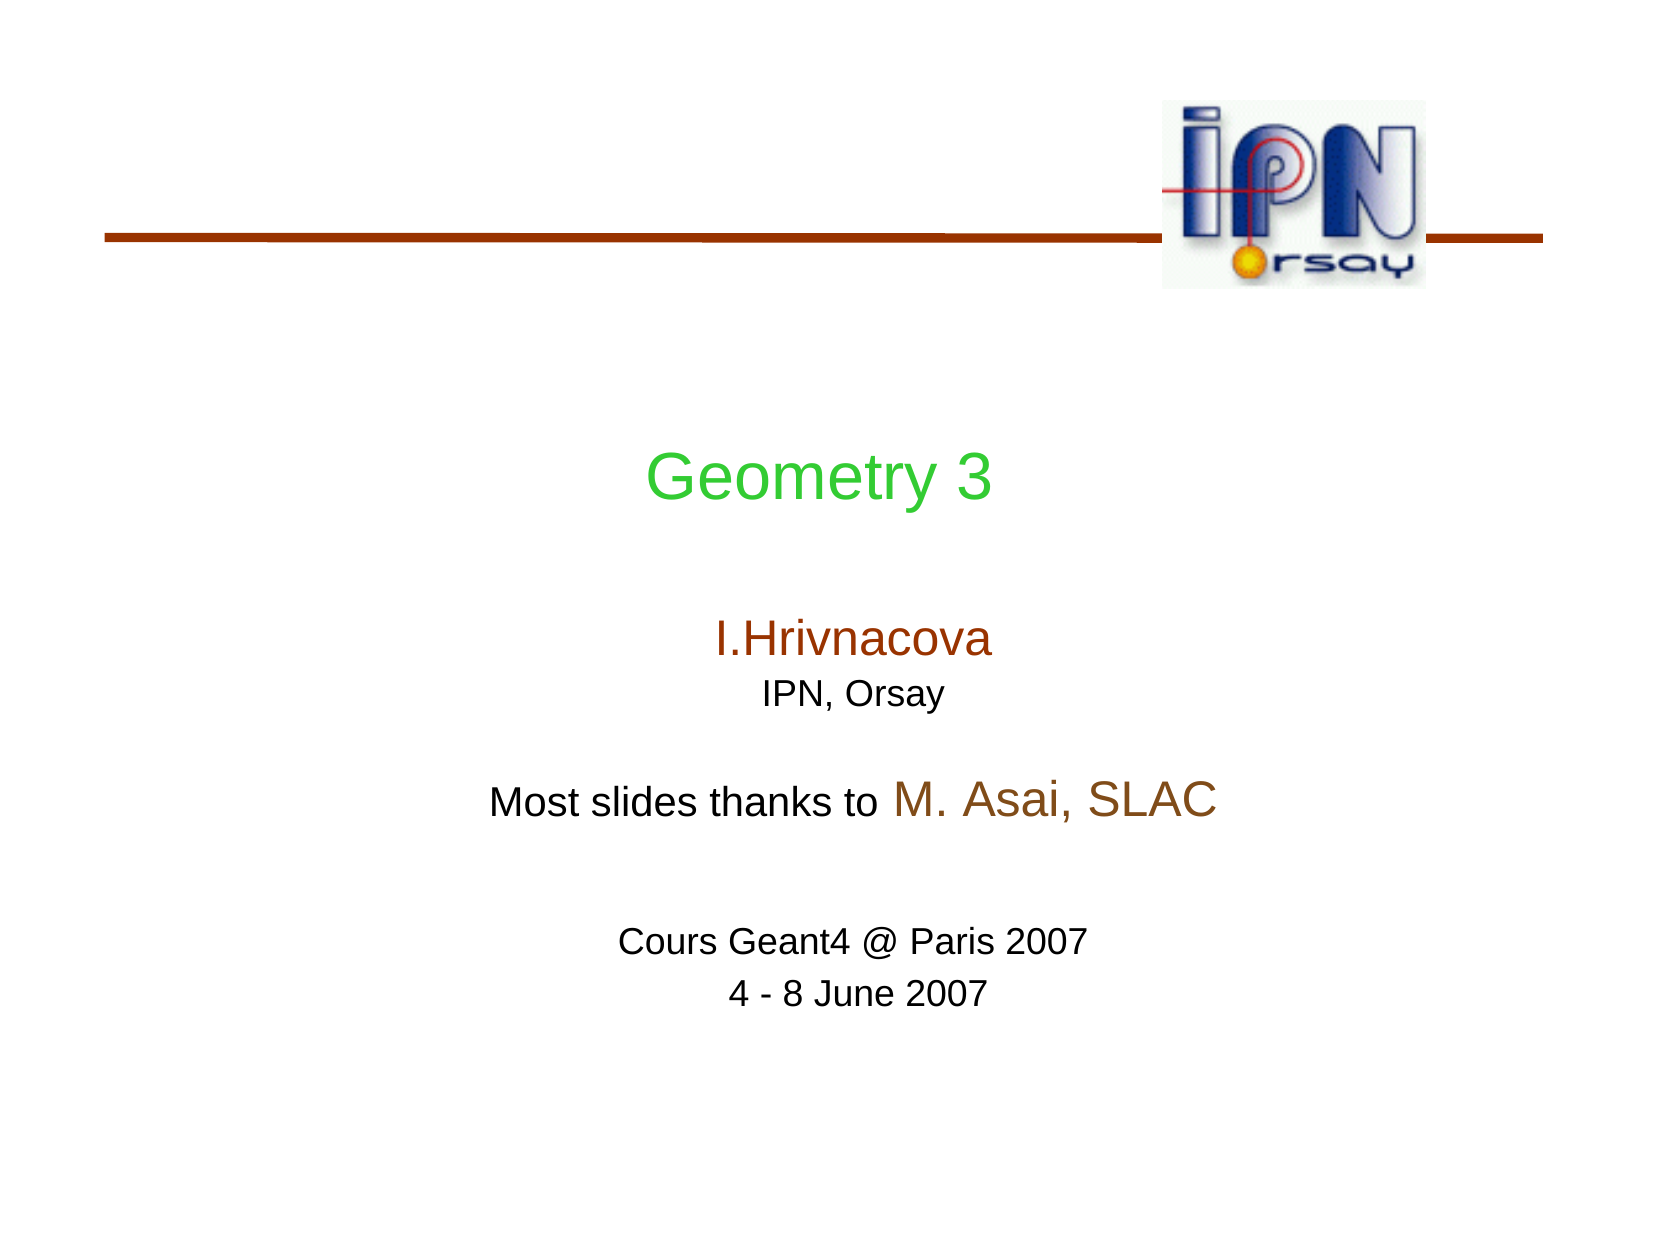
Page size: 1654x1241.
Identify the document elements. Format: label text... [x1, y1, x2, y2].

picture [1162, 100, 1426, 289]
title Geometry 3 [102, 341, 1538, 537]
text_box I.Hrivnacova IPN, Orsay Most slides thanks to M. Asai, SLAC Cours Geant4 @ Paris 2007 4 - 8 June 2007 [84, 537, 1548, 1074]
